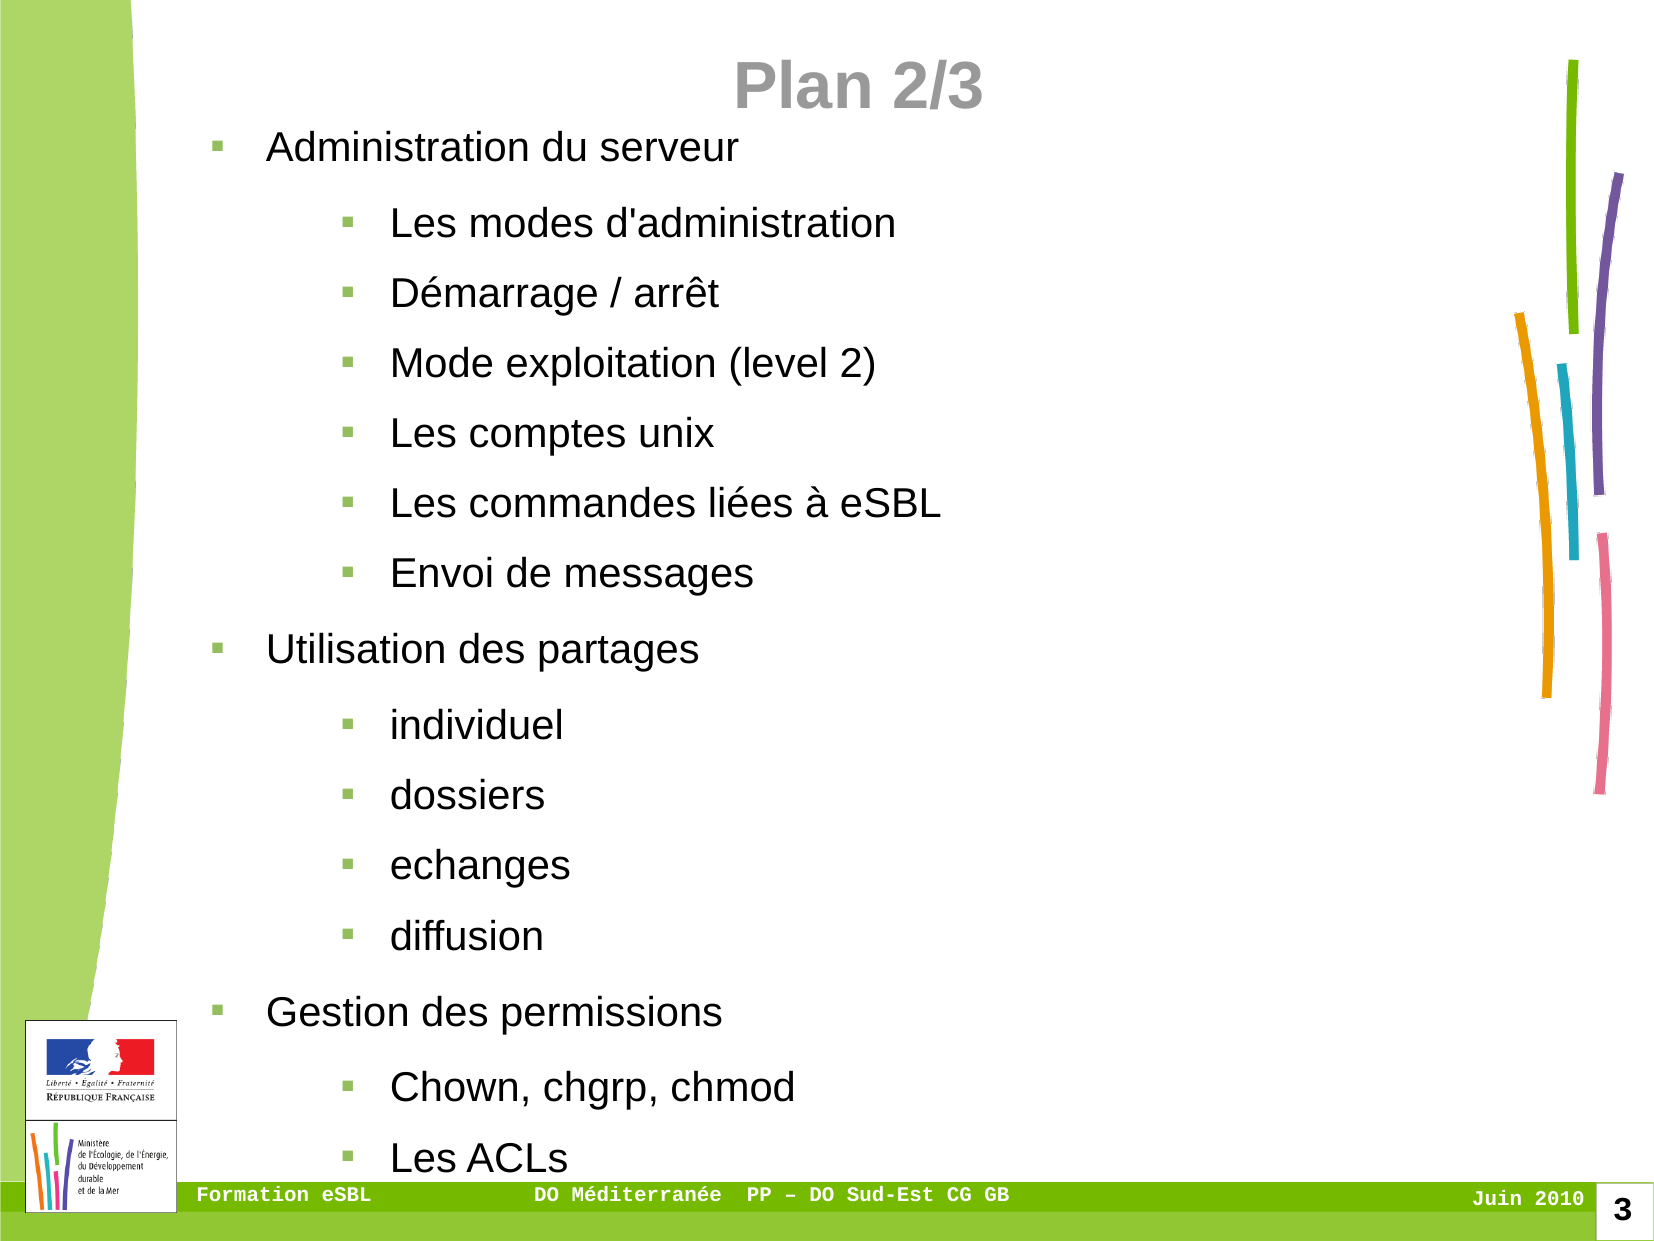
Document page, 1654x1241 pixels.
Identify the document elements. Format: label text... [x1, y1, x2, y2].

picture [0, 0, 1654, 1241]
list Administration du serveur Les modes d'administration Démarrage / arrêt Mode exploitation (level 2) Les comptes unix Les commandes liées à eSBL Envoi de messages Utilisation des partages individuel dossiers echanges diffusion Gestion des permissions Chown, chgrp, chmod Les ACLs [177, 123, 1506, 165]
